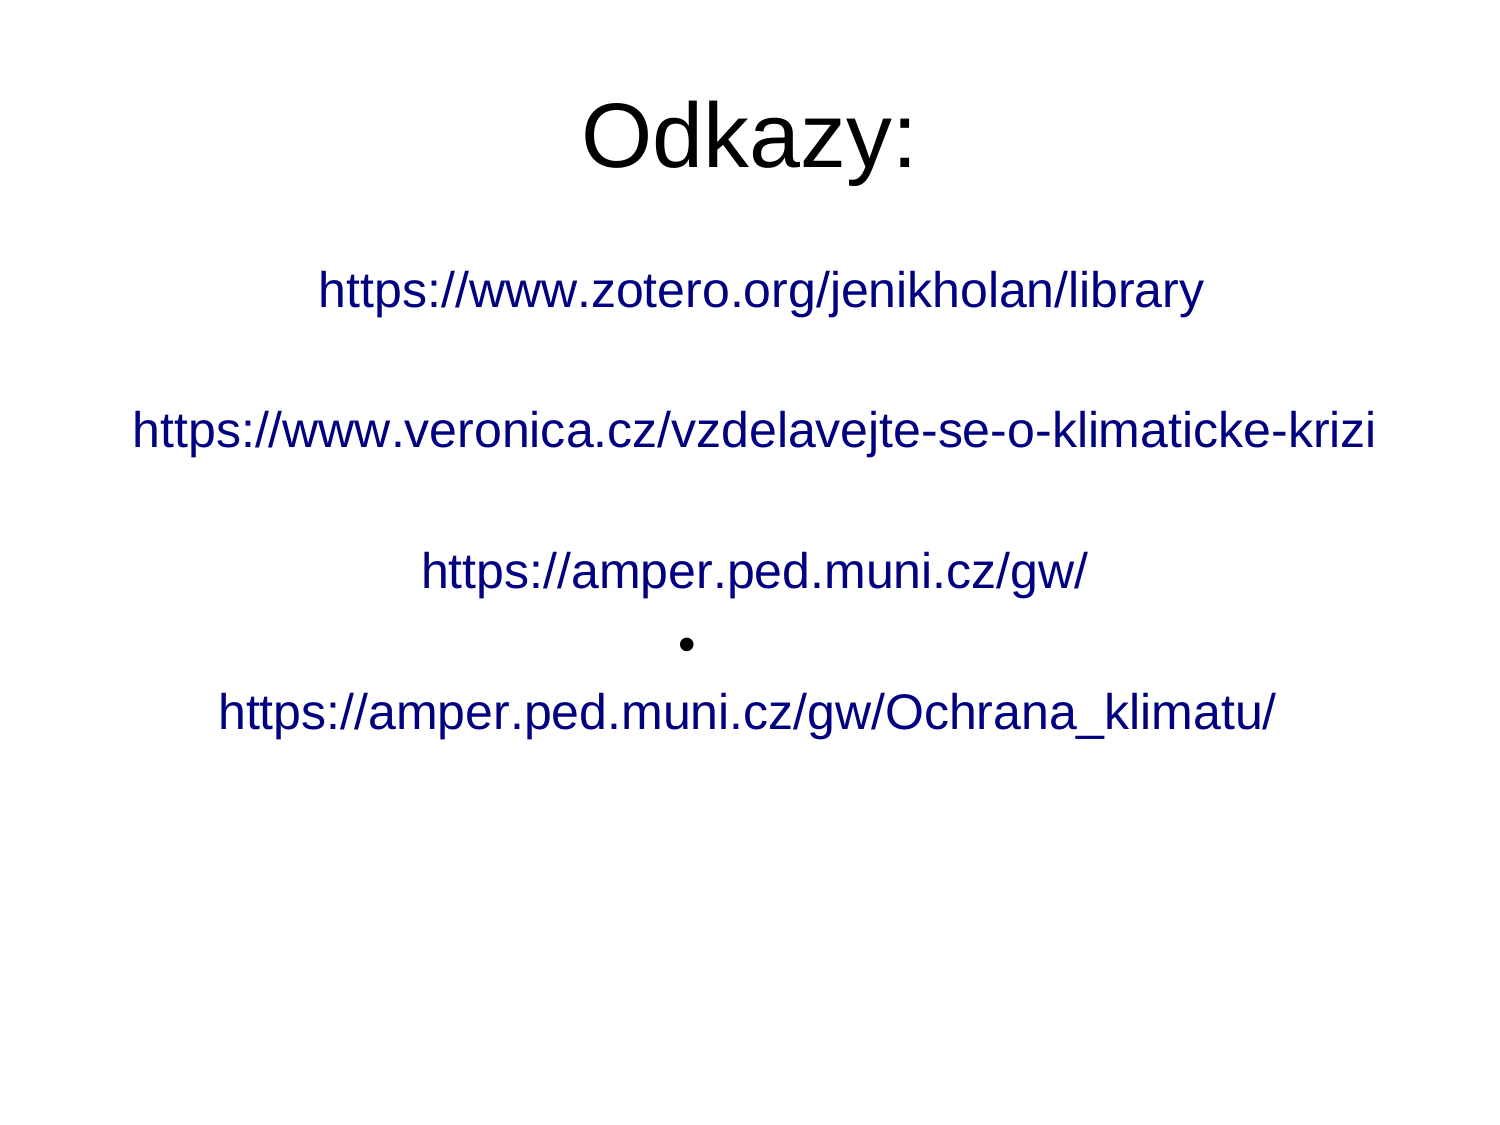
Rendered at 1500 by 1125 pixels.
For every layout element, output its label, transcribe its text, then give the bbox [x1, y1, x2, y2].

list https://www.zotero.org/jenikholan/library https://www.veronica.cz/vzdelavejte-se-o-klimaticke-krizi https://amper.ped.muni.cz/gw/ https://amper.ped.muni.cz/gw/Ochrana_klimatu/ [59, 265, 1409, 919]
title Odkazy: [75, 44, 1425, 233]
